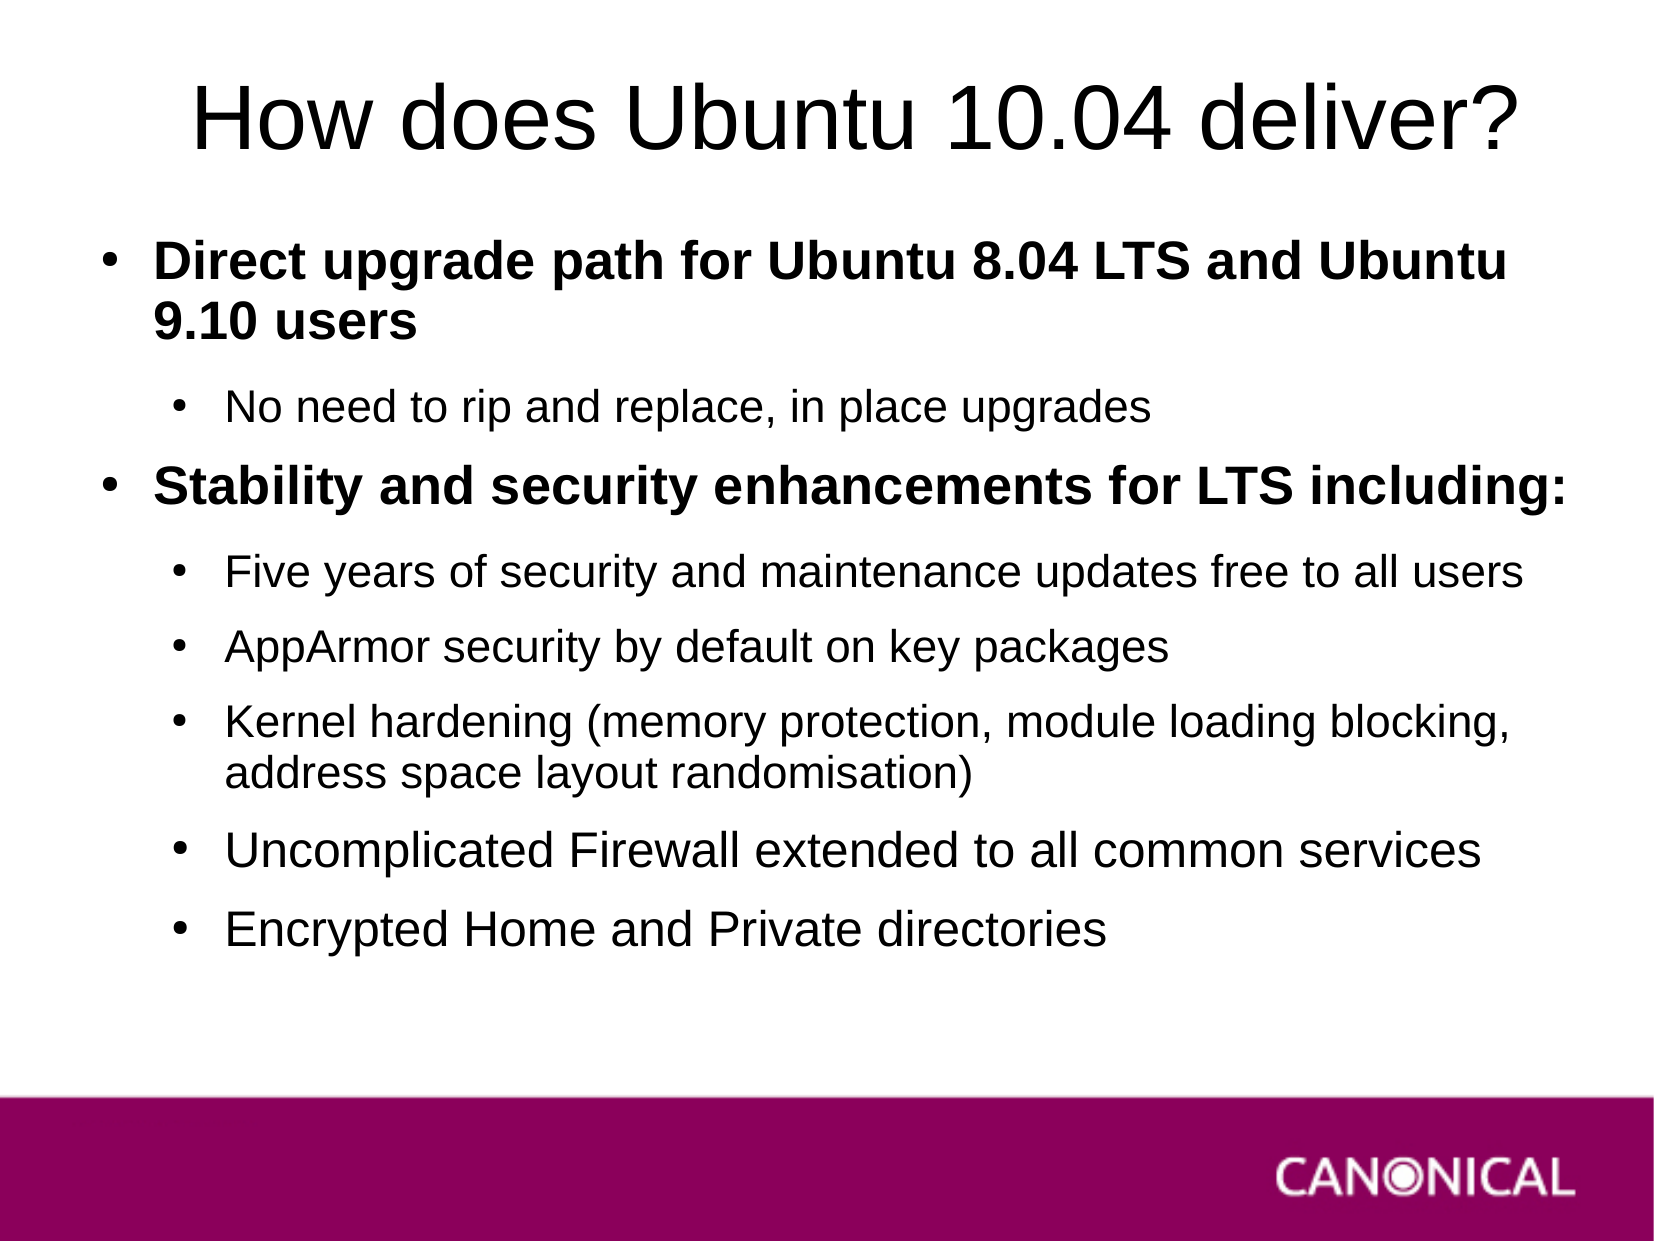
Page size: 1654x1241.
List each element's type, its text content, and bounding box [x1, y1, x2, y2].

list Direct upgrade path for Ubuntu 8.04 LTS and Ubuntu 9.10 users No need to rip and replace, in place upgrades Stability and security enhancements for LTS including: Five years of security and maintenance updates free to all users AppArmor security by default on key packages Kernel hardening (memory protection, module loading blocking, address space layout randomisation) Uncomplicated Firewall extended to all common services Encrypted Home and Private directories [82, 230, 1571, 1133]
picture [0, 0, 1654, 1241]
text_box How does Ubuntu 10.04 deliver? [59, 59, 1654, 177]
